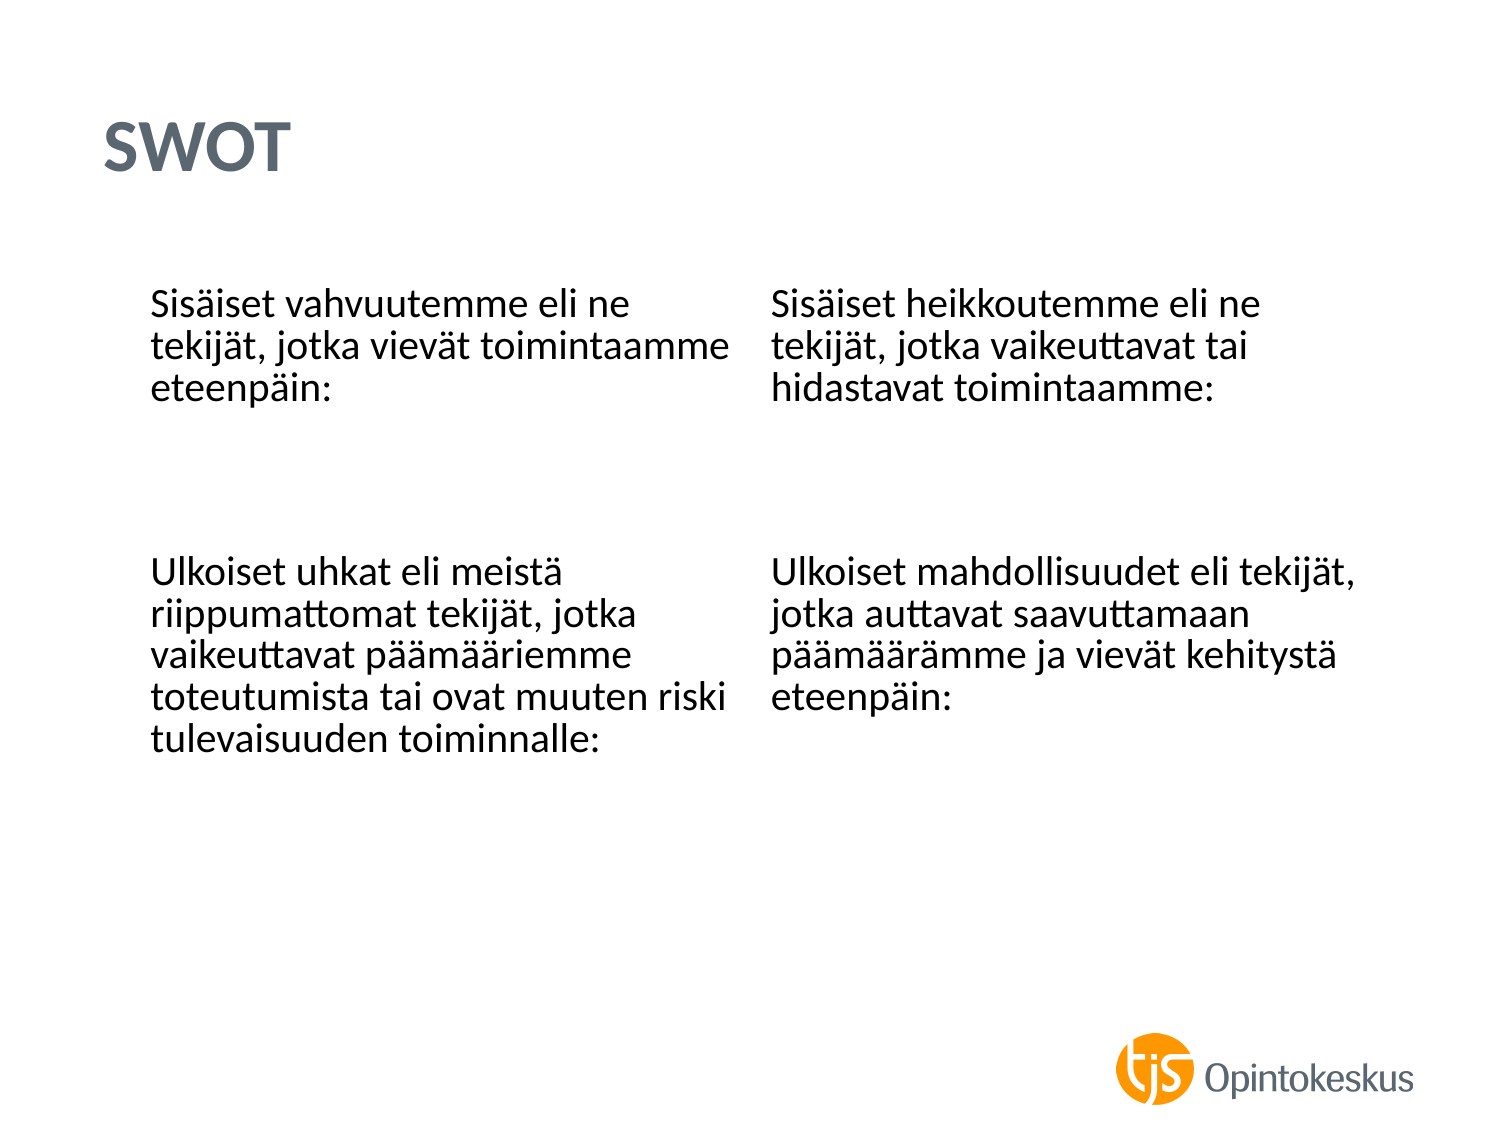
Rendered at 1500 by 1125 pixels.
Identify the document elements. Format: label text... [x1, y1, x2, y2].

table_header Sisäiset vahvuutemme eli ne tekijät, jotka vievät toimintaamme eteenpäin: [135, 279, 756, 547]
title SWOT [88, 88, 1412, 266]
table_header Sisäiset heikkoutemme eli ne tekijät, jotka vaikeuttavat tai hidastavat toimintaamme: [756, 279, 1376, 547]
table_cell Ulkoiset mahdollisuudet eli tekijät, jotka auttavat saavuttamaan päämäärämme ja vievät kehitystä eteenpäin: [756, 547, 1376, 1000]
table_cell Ulkoiset uhkat eli meistä riippumattomat tekijät, jotka vaikeuttavat päämääriemme toteutumista tai ovat muuten riski tulevaisuuden toiminnalle: [135, 547, 756, 1000]
picture [1116, 1033, 1413, 1105]
